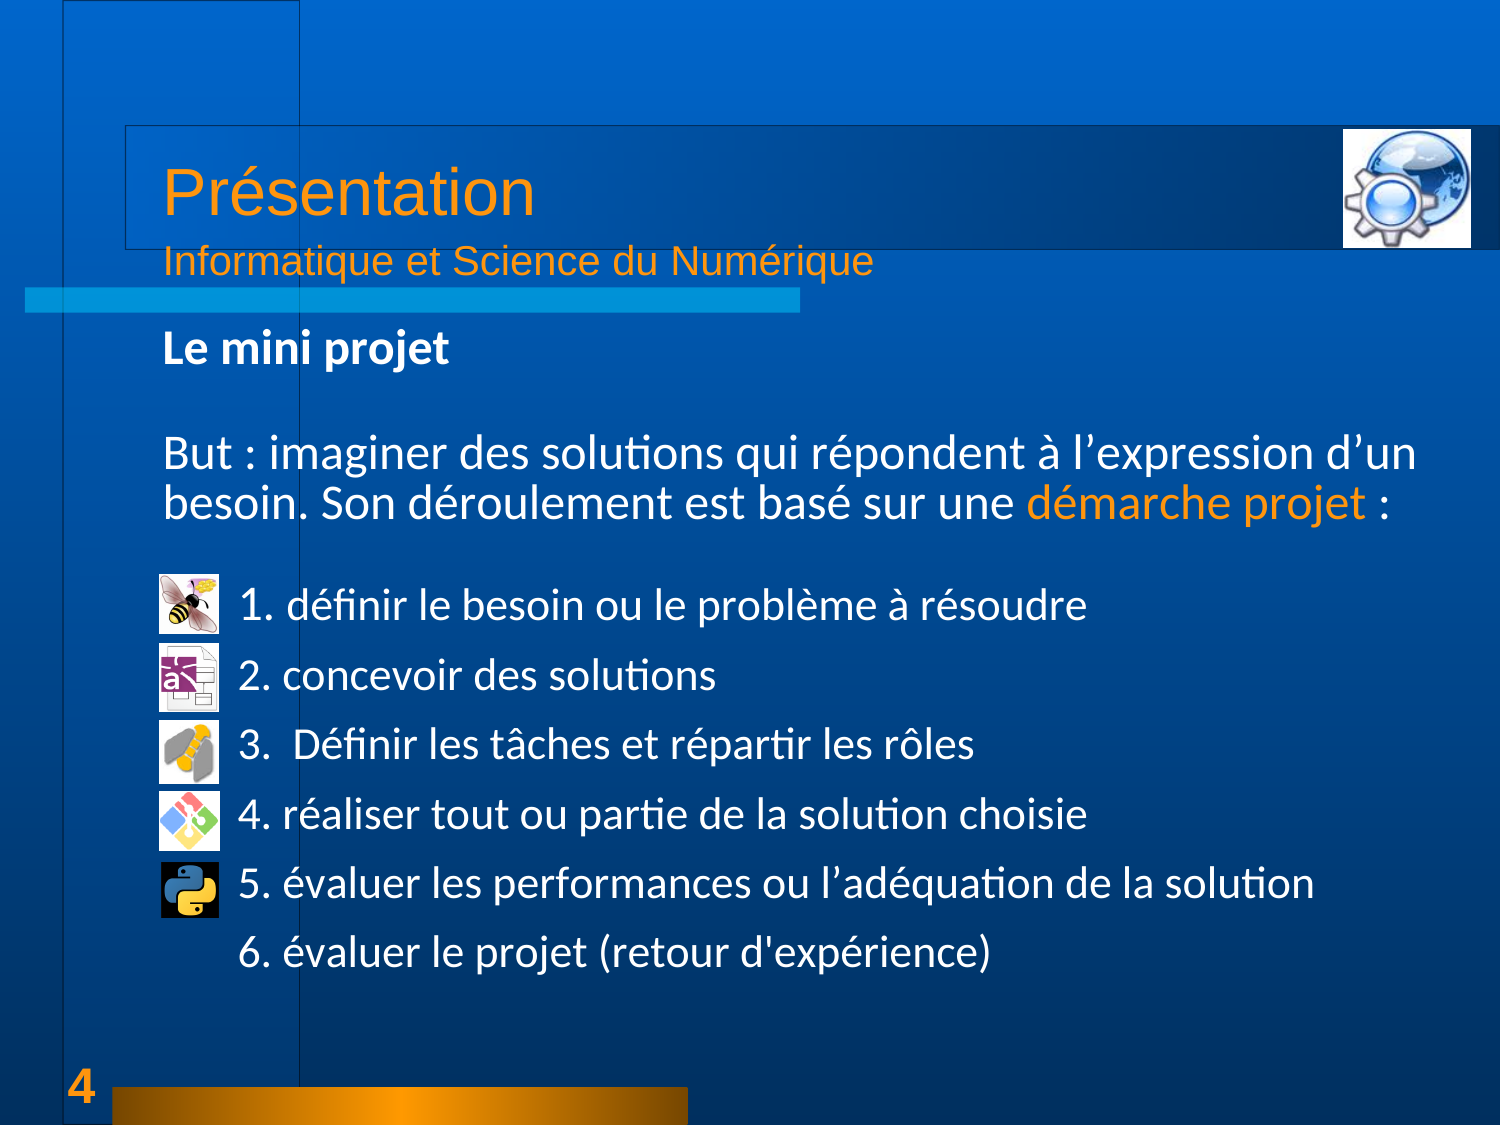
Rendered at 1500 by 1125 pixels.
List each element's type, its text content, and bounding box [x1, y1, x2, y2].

text_box Le mini projet But : imaginer des solutions qui répondent à l’expression d’un besoin. Son déroulement est basé sur une démarche projet : définir le besoin ou le problème à résoudre concevoir des solutions Définir les tâches et répartir les rôles réaliser tout ou partie de la solution choisie évaluer les performances ou l’adéquation de la solution évaluer le projet (retour d'expérience) [147, 319, 1447, 1061]
picture [159, 574, 219, 634]
picture [159, 643, 219, 712]
picture [159, 791, 220, 851]
picture [161, 862, 219, 918]
picture [1343, 129, 1471, 248]
picture [159, 720, 219, 784]
